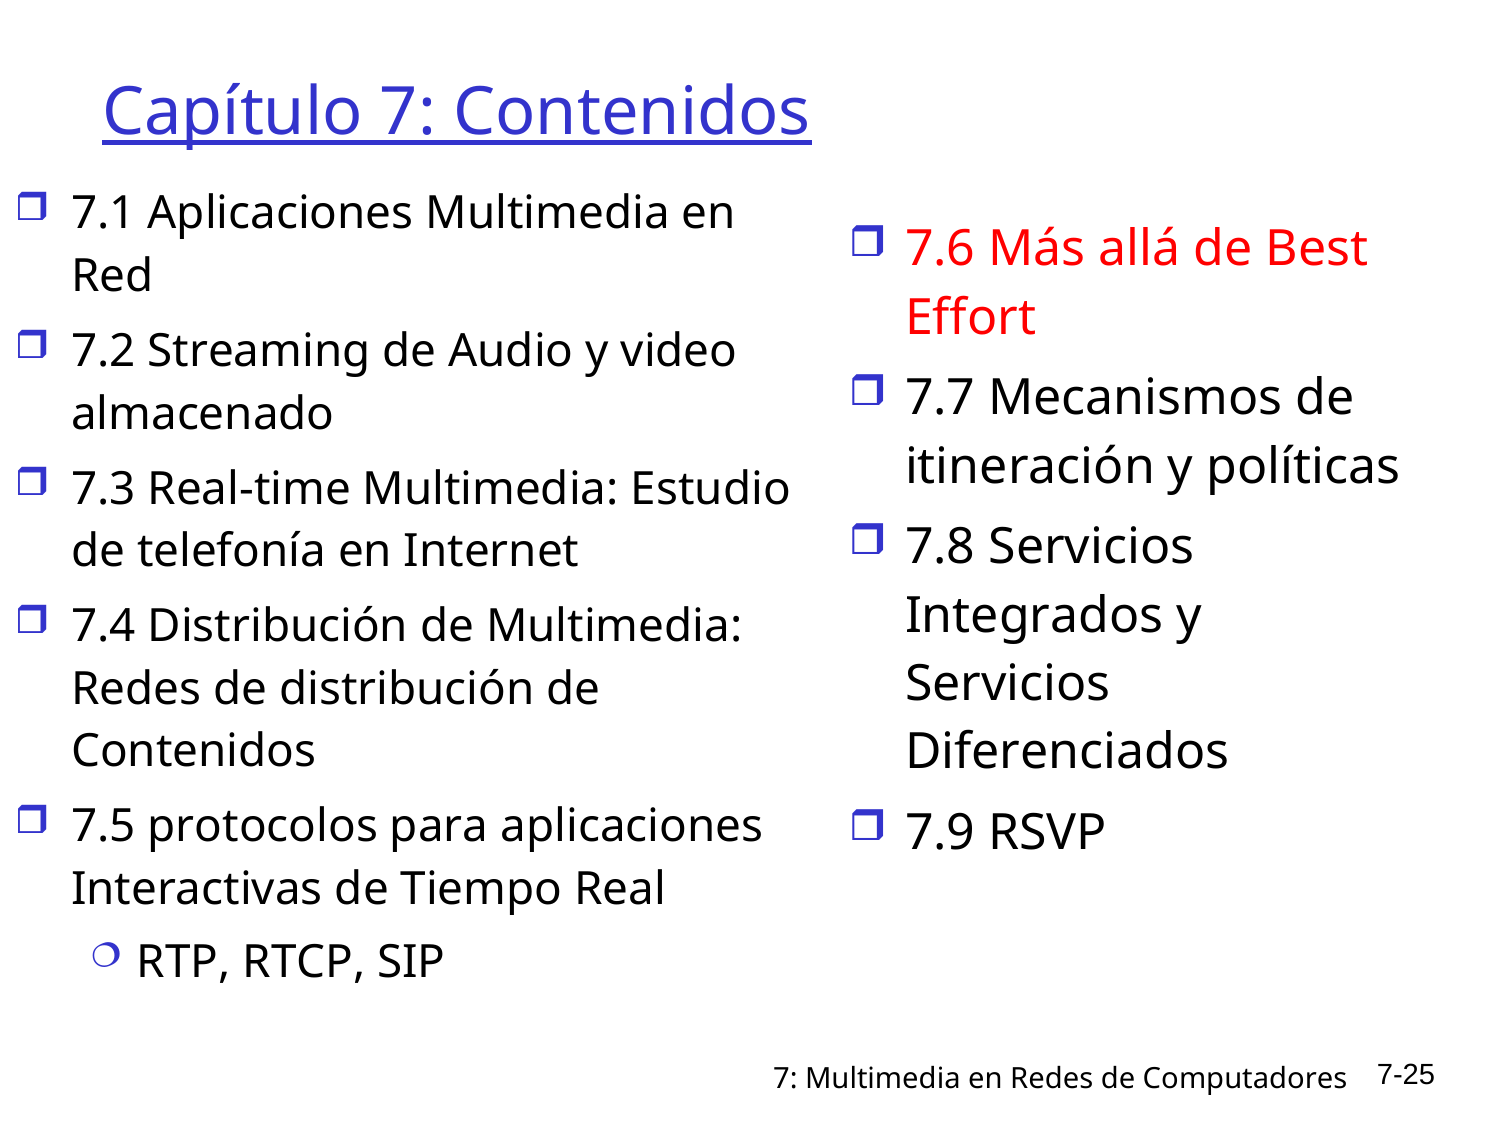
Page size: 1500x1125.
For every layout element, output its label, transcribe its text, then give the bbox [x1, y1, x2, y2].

list 7.6 Más allá de Best Effort 7.7 Mecanismos de itineración y políticas 7.8 Servicios Integrados y Servicios Diferenciados 7.9 RSVP [834, 204, 1430, 968]
title Capítulo 7: Contenidos [87, 37, 1363, 181]
list 7.1 Aplicaciones Multimedia en Red 7.2 Streaming de Audio y video almacenado 7.3 Real-time Multimedia: Estudio de telefonía en Internet 7.4 Distribución de Multimedia: Redes de distribución de Contenidos 7.5 protocolos para aplicaciones Interactivas de Tiempo Real RTP, RTCP, SIP [0, 172, 824, 978]
